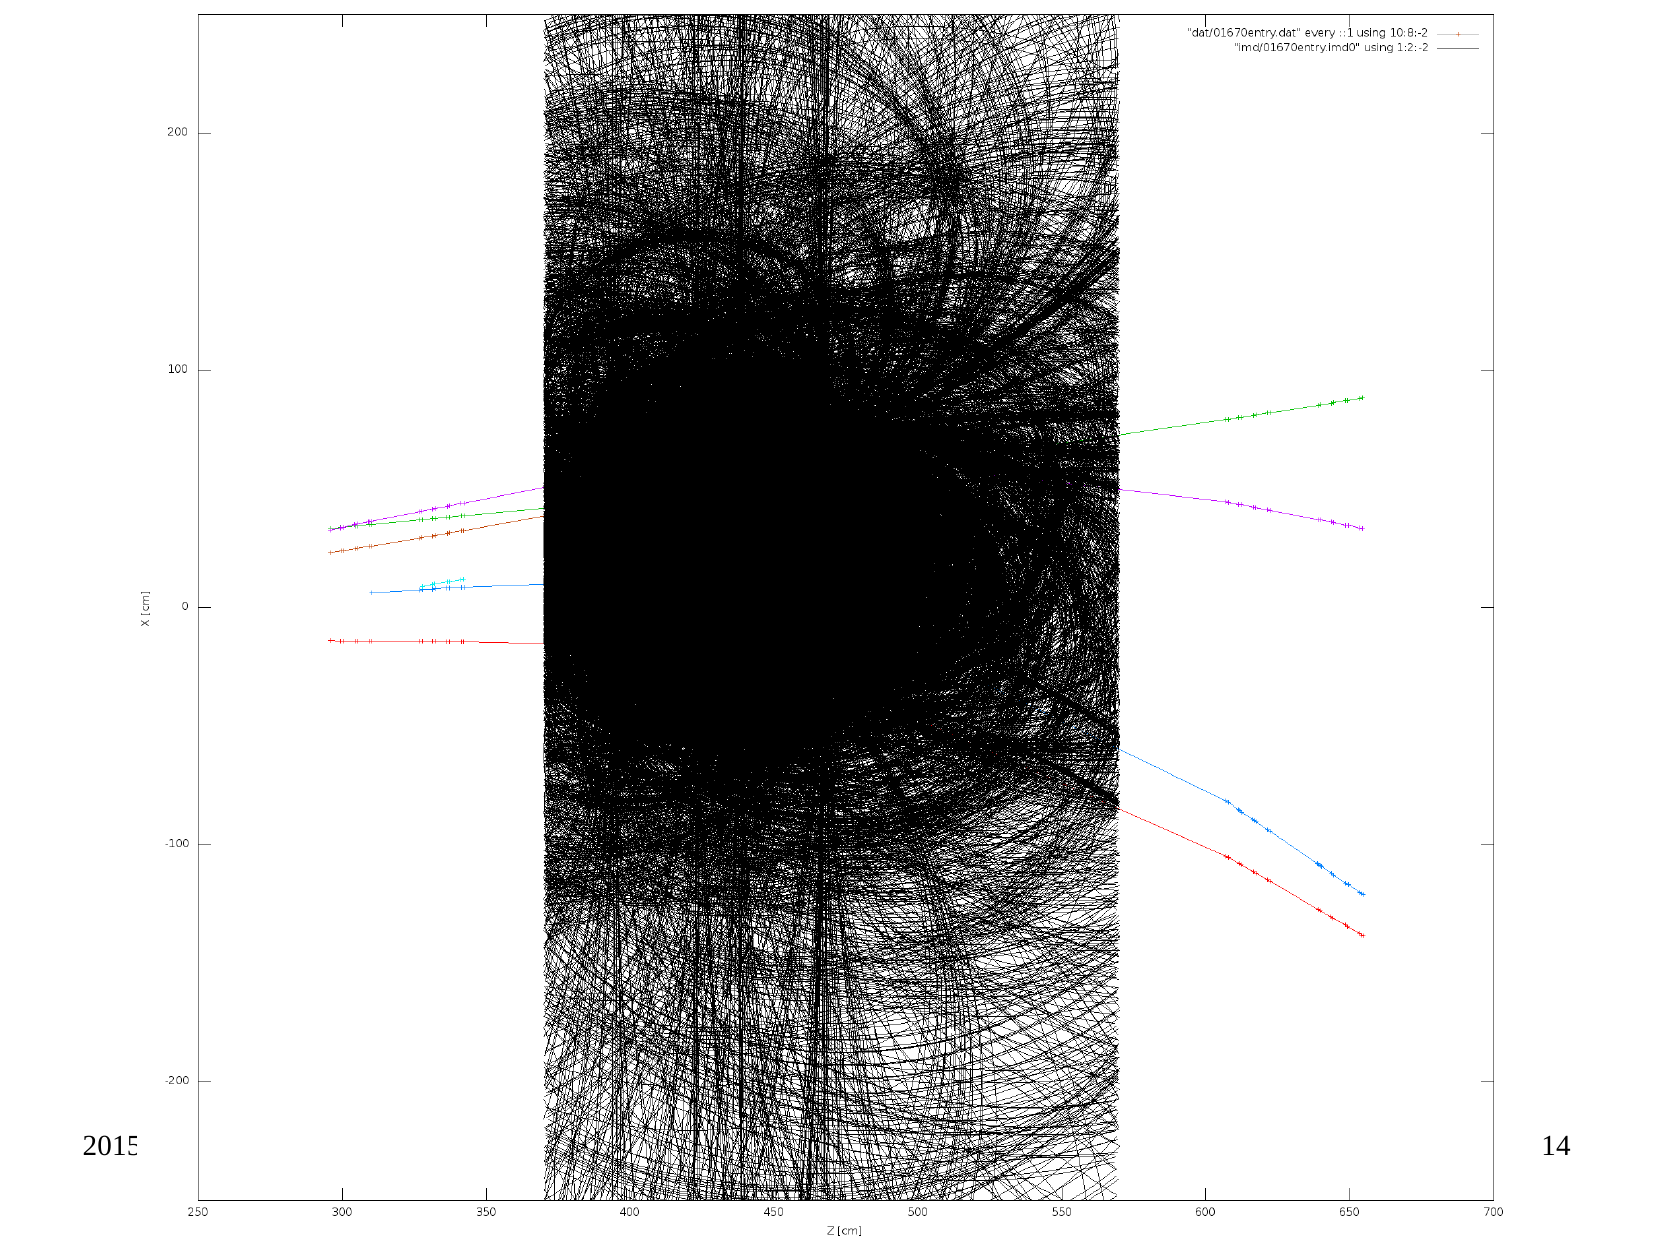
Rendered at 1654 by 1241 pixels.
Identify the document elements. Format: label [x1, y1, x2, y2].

picture [137, 0, 1516, 1241]
